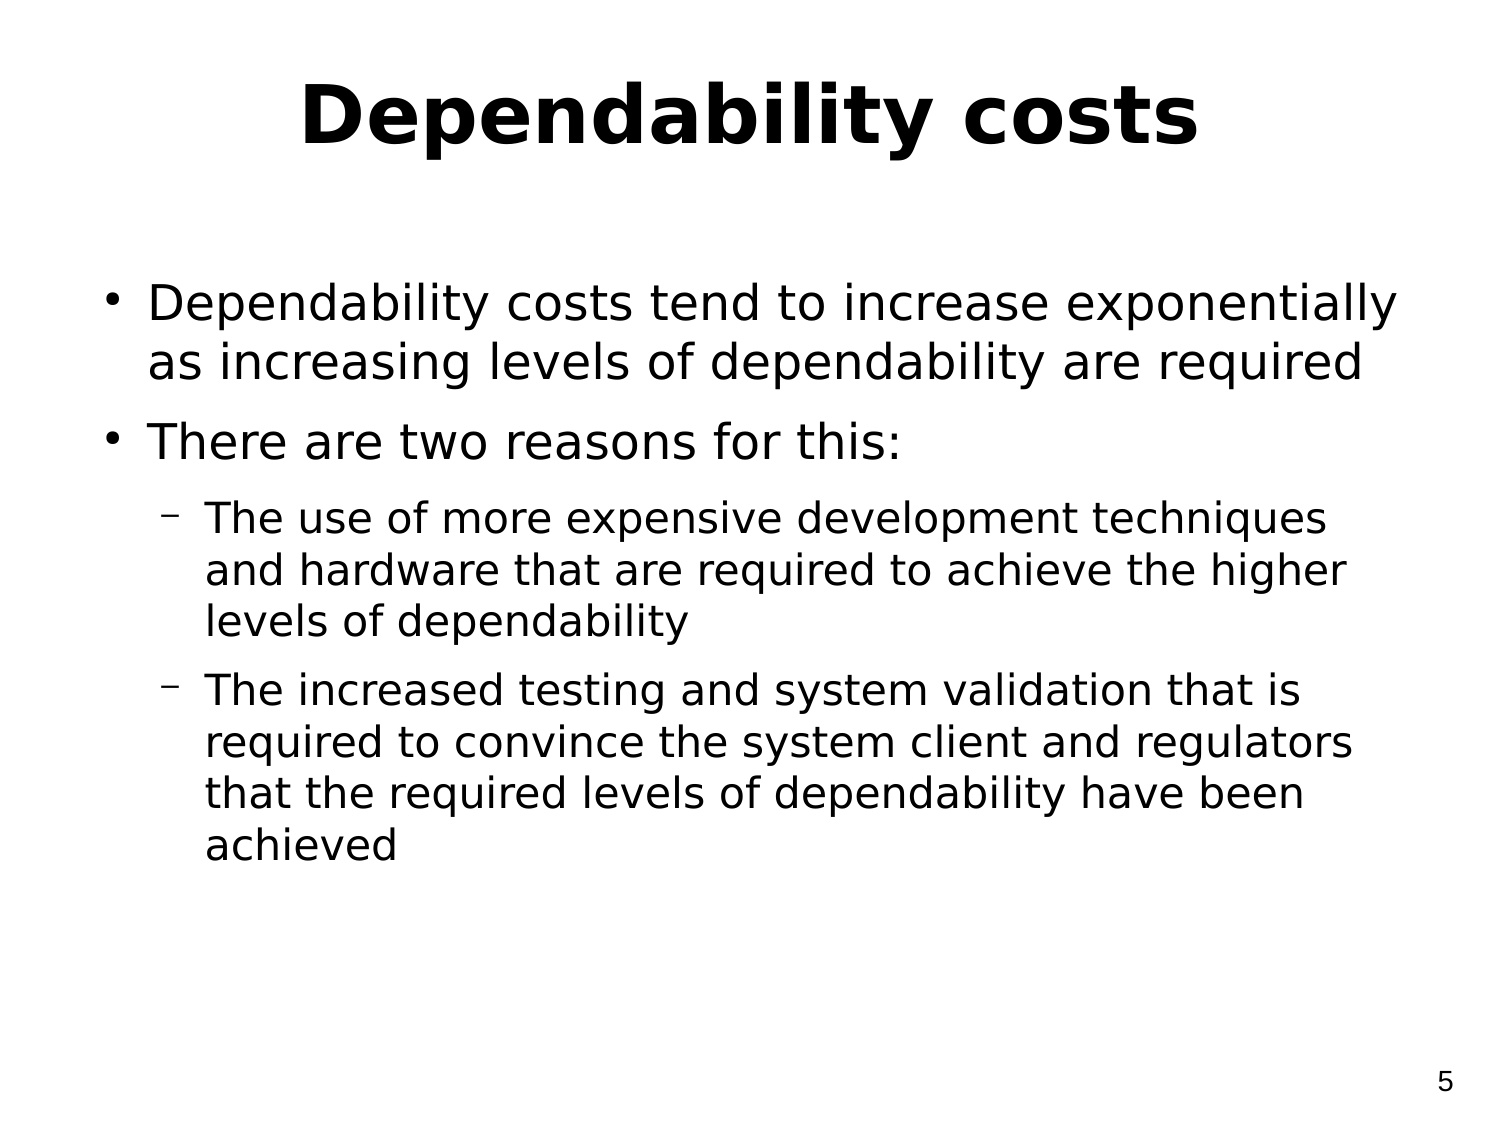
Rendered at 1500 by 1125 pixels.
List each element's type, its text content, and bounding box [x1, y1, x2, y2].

title Dependability costs [75, 44, 1425, 177]
list Dependability costs tend to increase exponentially as increasing levels of dependability are required There are two reasons for this: The use of more expensive development techniques and hardware that are required to achieve the higher levels of dependability The increased testing and system validation that is required to convince the system client and regulators that the required levels of dependability have been achieved [75, 263, 1425, 916]
